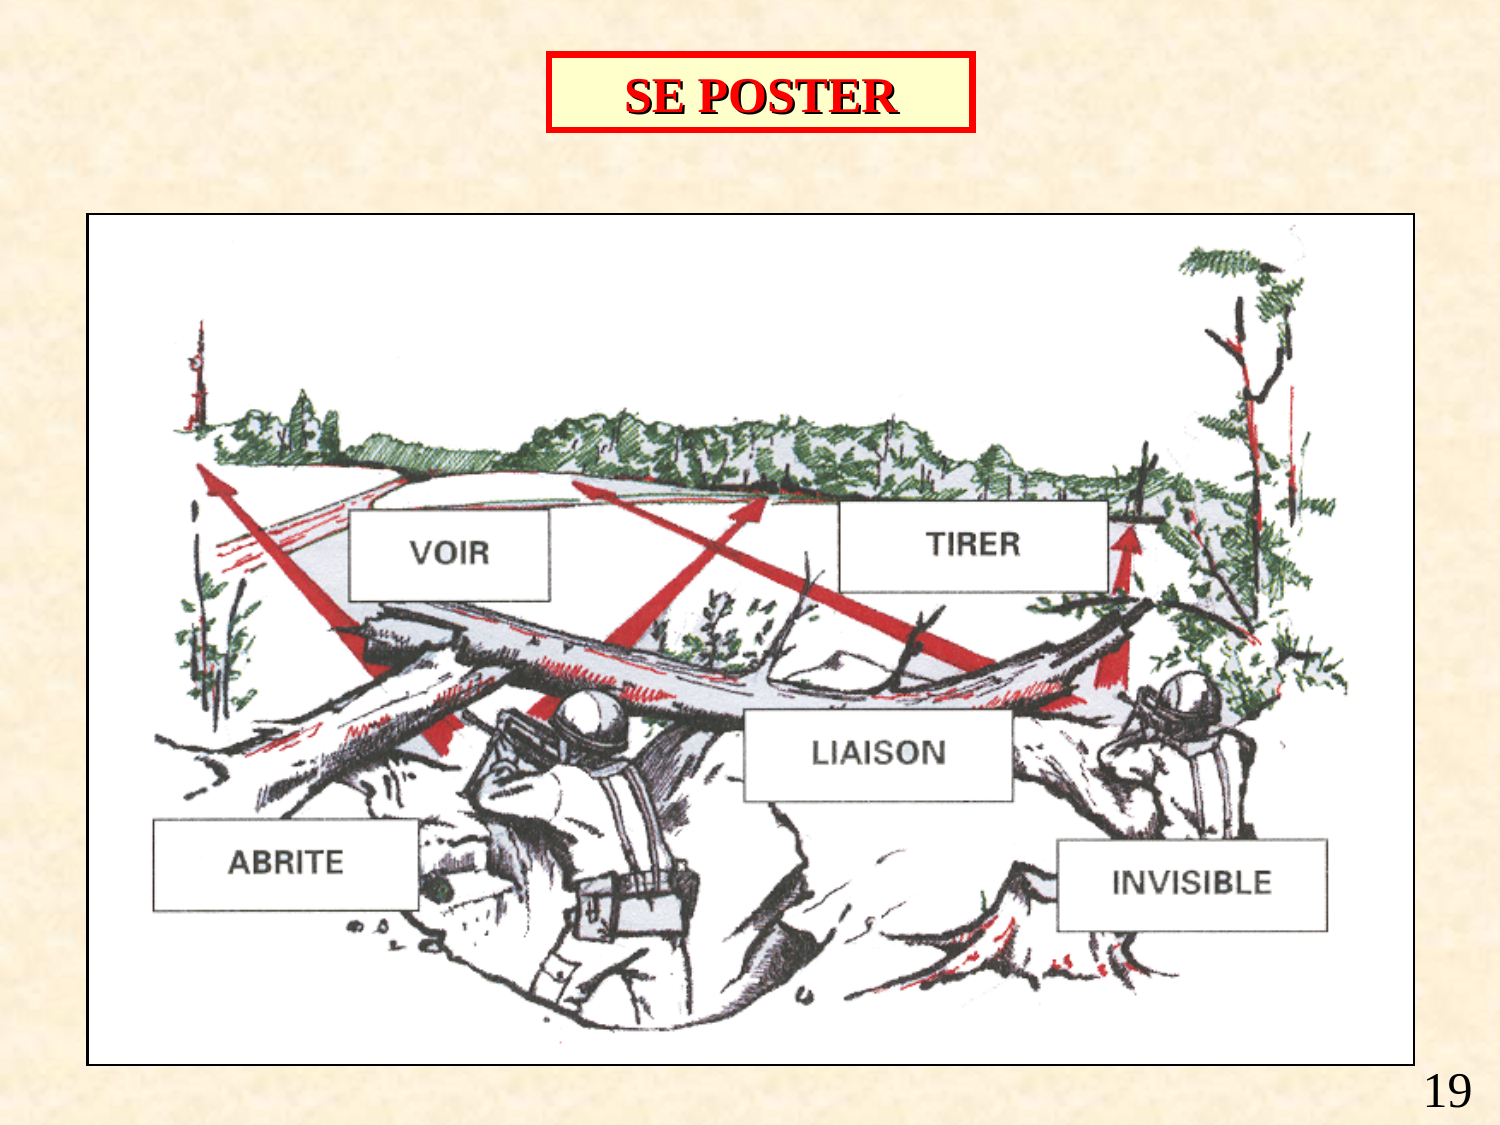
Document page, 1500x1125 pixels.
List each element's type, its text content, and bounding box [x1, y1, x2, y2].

text_box SE POSTER [549, 54, 973, 131]
picture [0, 0, 1500, 1125]
